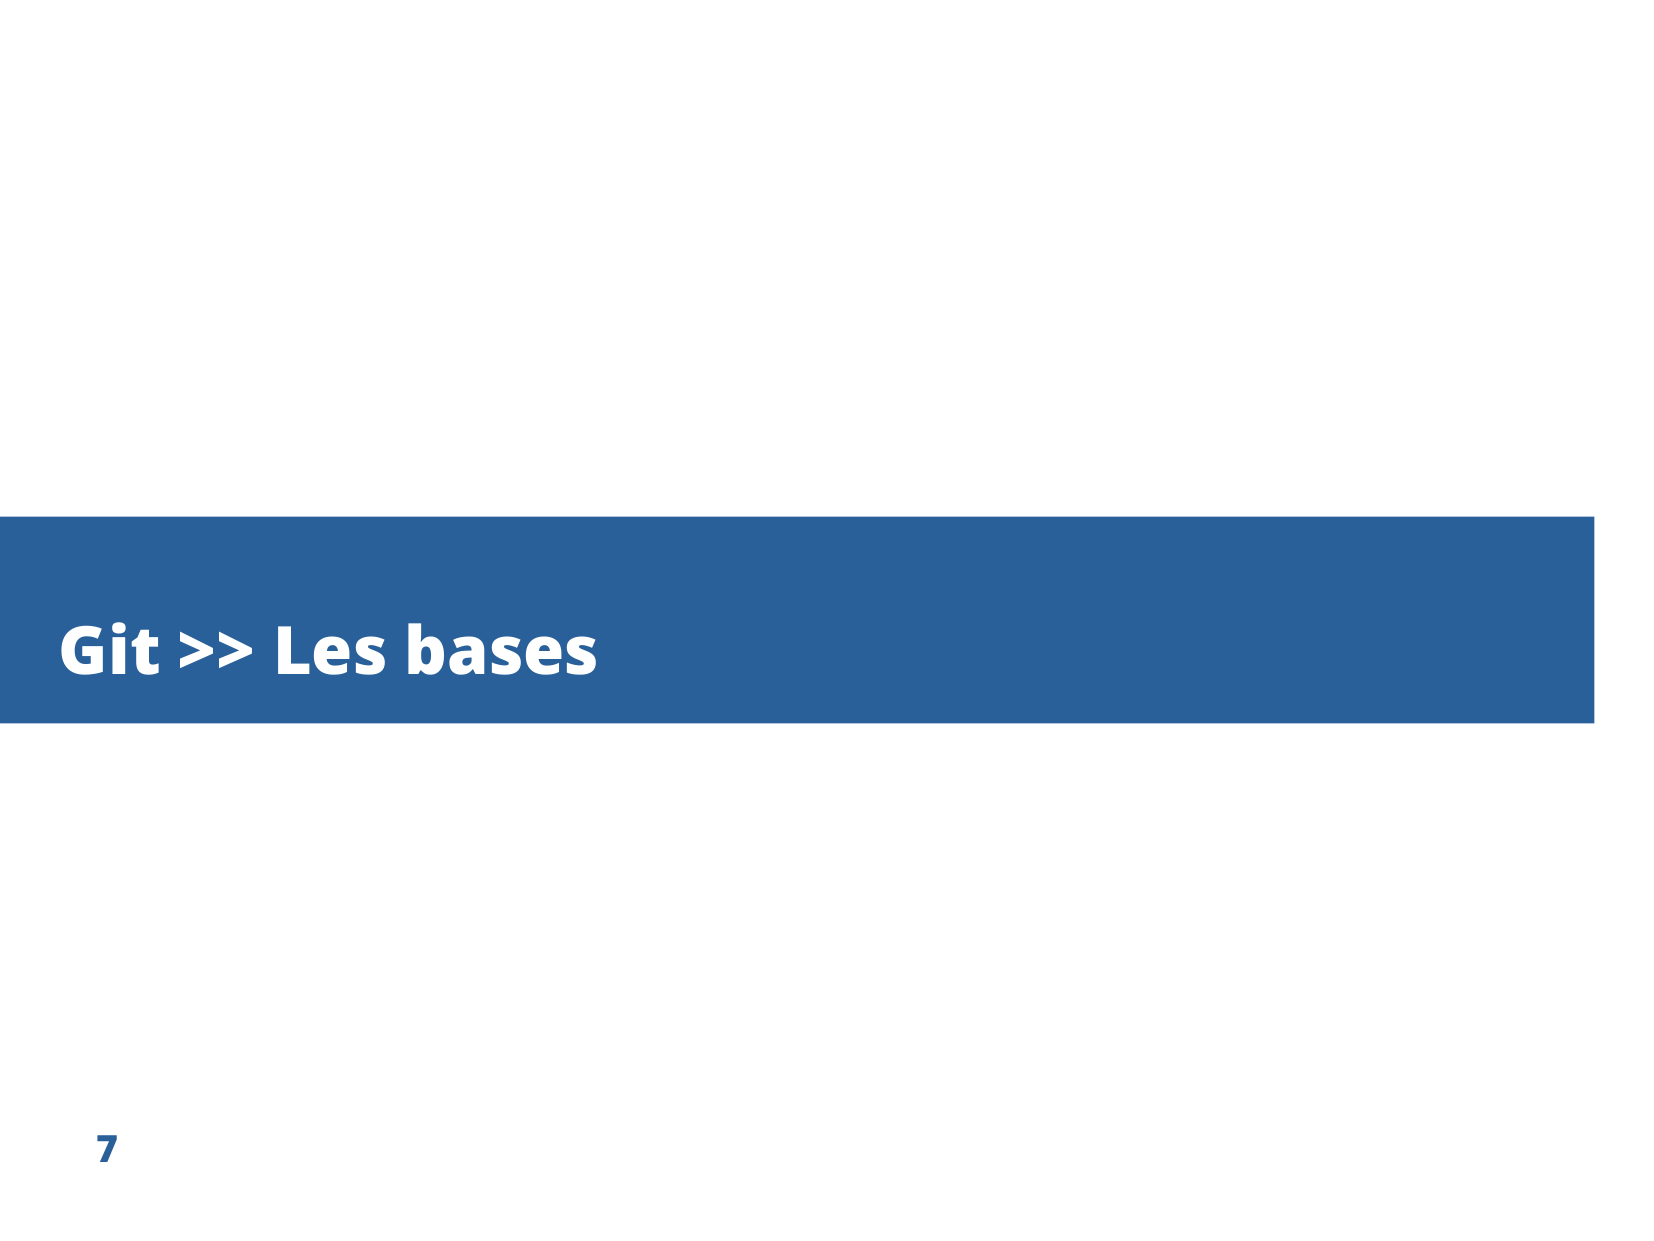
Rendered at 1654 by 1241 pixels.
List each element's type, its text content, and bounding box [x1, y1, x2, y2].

title Git >> Les bases [59, 546, 1595, 694]
